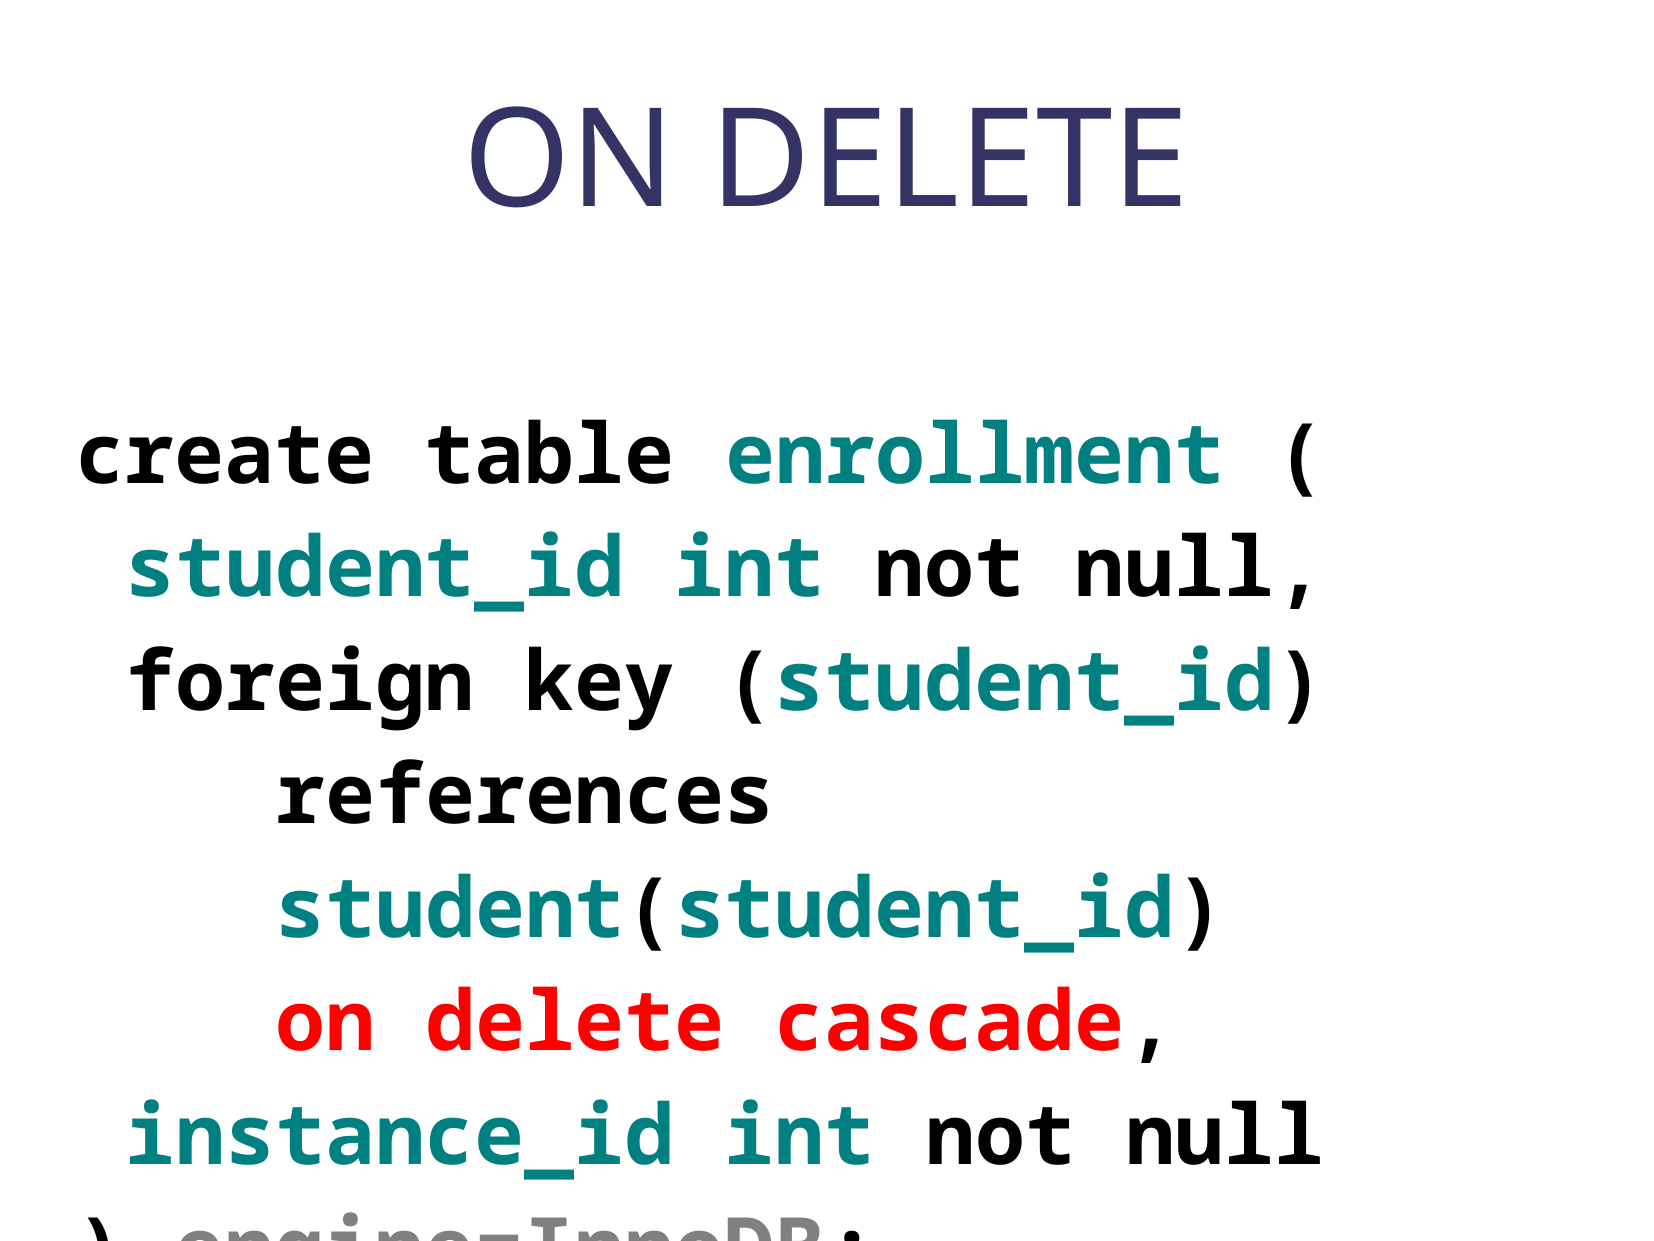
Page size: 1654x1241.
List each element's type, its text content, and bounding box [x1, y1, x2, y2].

title ON DELETE [82, 56, 1571, 250]
text_box create table enrollment ( student_id int not null, foreign key (student_id) references student(student_id) on delete cascade, instance_id int not null ) engine=InnoDB; [75, 394, 1654, 1163]
